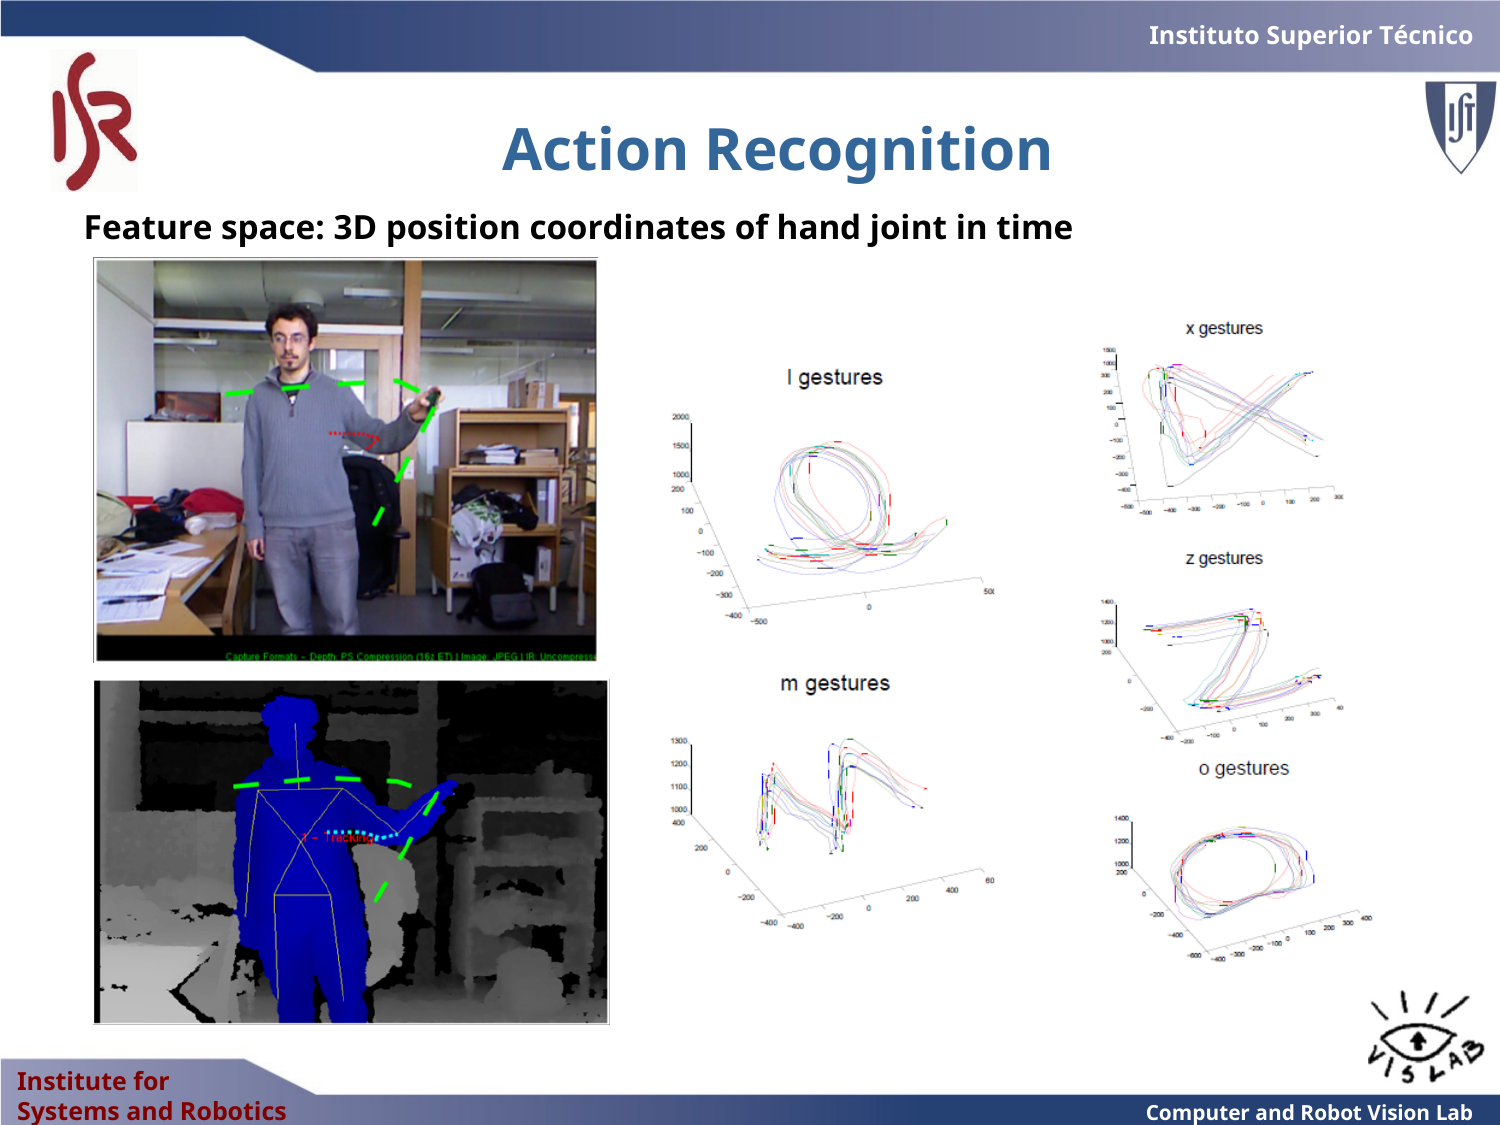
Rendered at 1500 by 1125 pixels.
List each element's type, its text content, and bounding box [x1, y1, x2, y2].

text_box Action Recognition [227, 104, 1329, 221]
picture [0, 0, 1500, 1125]
text_box Feature space: 3D position coordinates of hand joint in time [70, 199, 1424, 275]
